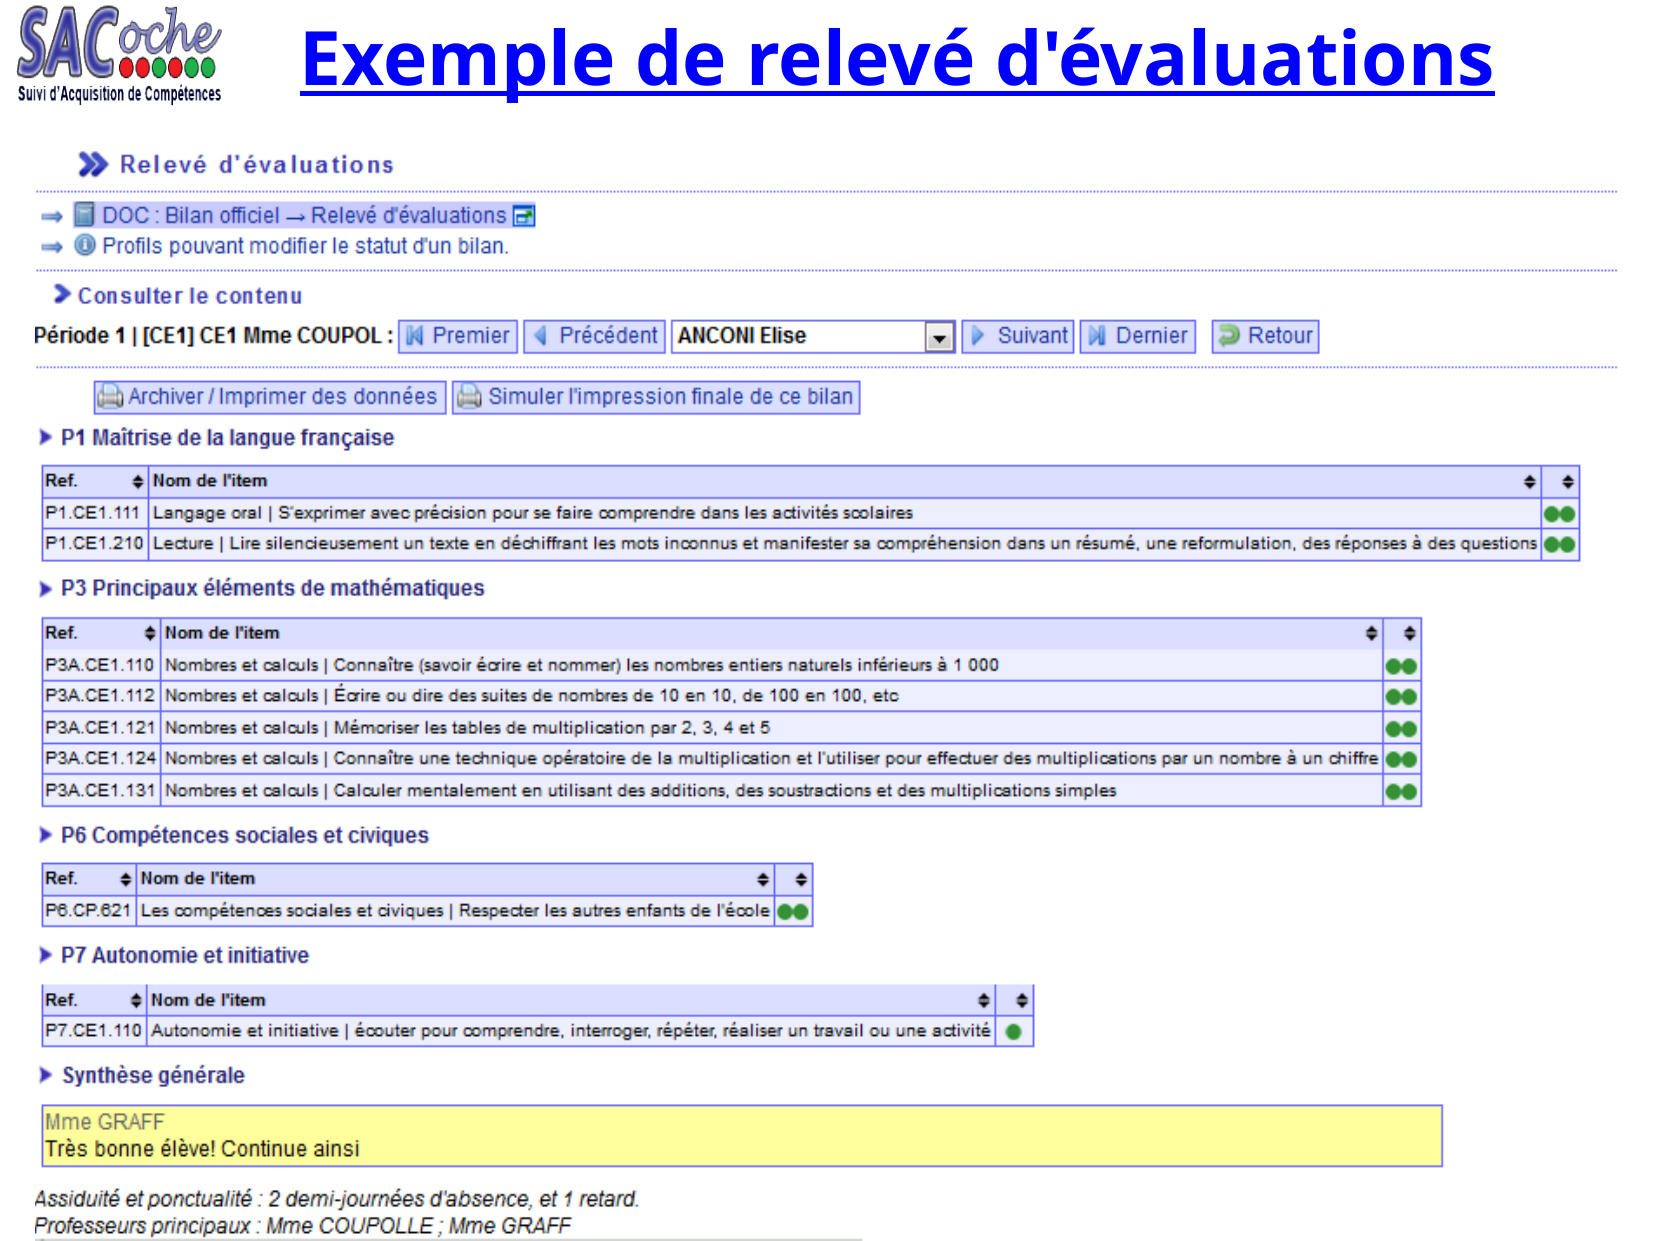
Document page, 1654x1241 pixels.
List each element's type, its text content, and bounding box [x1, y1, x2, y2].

picture [35, 141, 1619, 1241]
title Exemple de relevé d'évaluations [153, 0, 1642, 148]
picture [13, 1, 225, 107]
